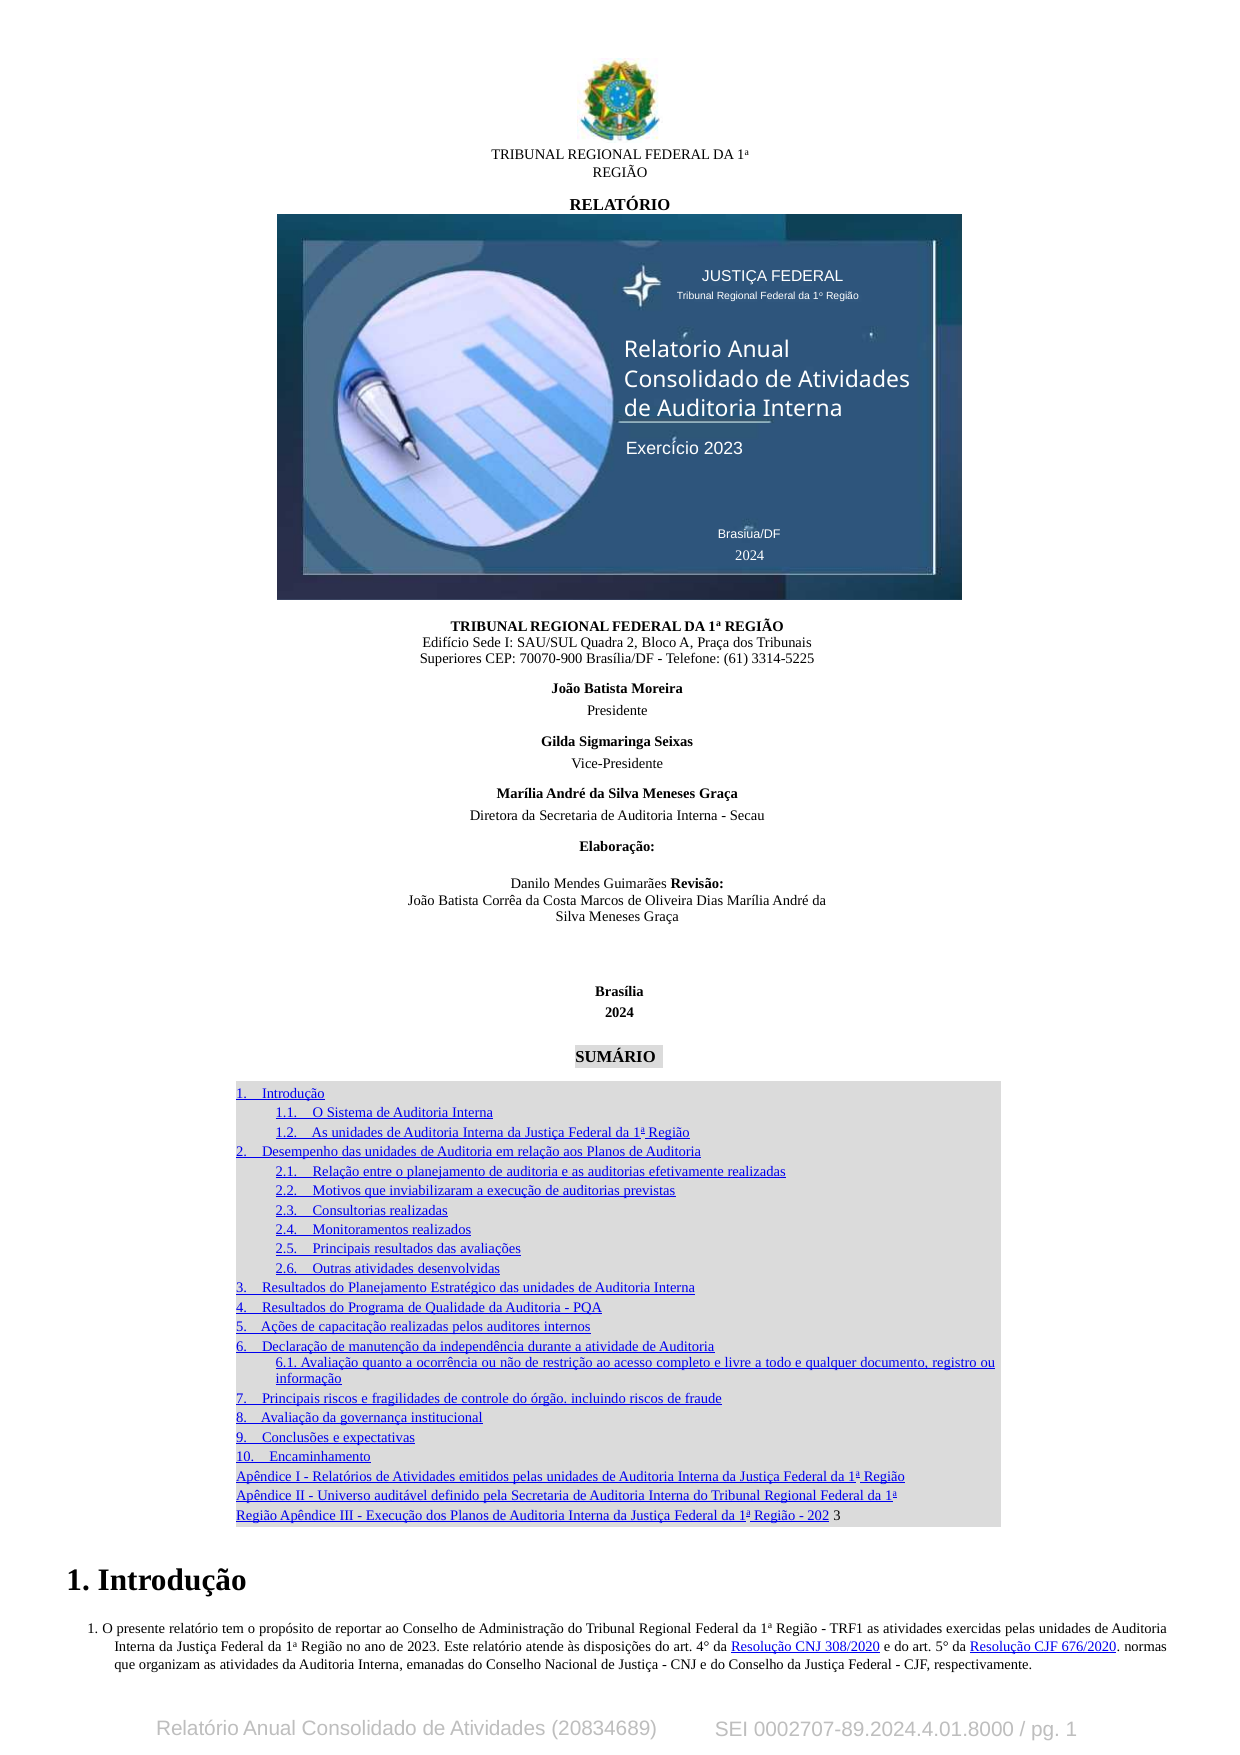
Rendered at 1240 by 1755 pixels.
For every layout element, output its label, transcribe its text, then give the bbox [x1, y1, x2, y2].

picture [577, 58, 663, 143]
text_box SUMÁRIO [575, 1045, 663, 1068]
text_box Brasília 2024 [593, 981, 646, 1013]
text_box Exercício 2023 [626, 437, 749, 452]
text_box Relatorio Anual Consolidado de Atividades de Auditoria Interna [624, 333, 928, 410]
text_box 1. Introdução 1. O presente relatório tem o propósito de reportar ao Conselho de Administração do Tribunal Regional Federal da 1a Região - TRF1 as atividades exercidas pelas unidades de Auditoria Interna da Justiça Federal da 1a Região no ano de 2023. Este relatório atende às disposições do art. 4° da Resolução CNJ 308/2020 e do art. 5° da Resolução CJF 676/2020. normas que organizam as atividades da Auditoria Interna, emanadas do Conselho Nacional de Justiça - CNJ e do Conselho da Justiça Federal - CJF, respectivamente. [66, 1559, 1167, 1684]
text_box TRIBUNAL REGIONAL FEDERAL DA 1a REGIÃO RELATÓRIO [472, 145, 768, 198]
text_box SEI 0002707-89.2024.4.01.8000 / pg. 1 [715, 1715, 1081, 1740]
text_box Relatório Anual Consolidado de Atividades (20834689) [156, 1715, 667, 1741]
text_box TRIBUNAL REGIONAL FEDERAL DA 1a REGIÃO Edifício Sede I: SAU/SUL Quadra 2, Bloco A, Praça dos Tribunais Superiores CEP: 70070-900 Brasília/DF - Telefone: (61) 3314-5225 João Batista Moreira Presidente Gilda Sigmaringa Seixas Vice-Presidente Marília André da Silva Meneses Graça Diretora da Secretaria de Auditoria Interna - Secau Elaboração: Danilo Mendes Guimarães Revisão: João Batista Corrêa da Costa Marcos de Oliveira Dias Marília André da Silva Meneses Graça [393, 618, 841, 950]
text_box 1. Introdução 1.1. O Sistema de Auditoria Interna 1.2. As unidades de Auditoria Interna da Justiça Federal da 1a Região 2. Desempenho das unidades de Auditoria em relação aos Planos de Auditoria 2.1. Relação entre o planejamento de auditoria e as auditorias efetivamente realizadas 2.2. Motivos que inviabilizaram a execução de auditorias previstas 2.3. Consultorias realizadas 2.4. Monitoramentos realizados 2.5. Principais resultados das avaliações 2.6. Outras atividades desenvolvidas 3. Resultados do Planejamento Estratégico das unidades de Auditoria Interna 4. Resultados do Programa de Qualidade da Auditoria - PQA 5. Ações de capacitação realizadas pelos auditores internos 6. Declaração de manutenção da independência durante a atividade de Auditoria 6.1. Avaliação quanto a ocorrência ou não de restrição ao acesso completo e livre a todo e qualquer documento, registro ou informação 7. Principais riscos e fragilidades de controle do órgão. incluindo riscos de fraude 8. Avaliação da governança institucional 9. Conclusões e expectativas 10. Encaminhamento Apêndice I - Relatórios de Atividades emitidos pelas unidades de Auditoria Interna da Justiça Federal da 1a Região Apêndice II - Universo auditável definido pela Secretaria de Auditoria Interna do Tribunal Regional Federal da 1a Região Apêndice III - Execução dos Planos de Auditoria Interna da Justiça Federal da 1a Região - 202 3 [236, 1081, 1001, 1527]
picture [277, 214, 962, 600]
text_box JUSTIÇA FEDERAL Tribunal Regional Federal da 1o Região [624, 266, 864, 307]
text_box Brasiua/DF 2024 [718, 526, 784, 552]
